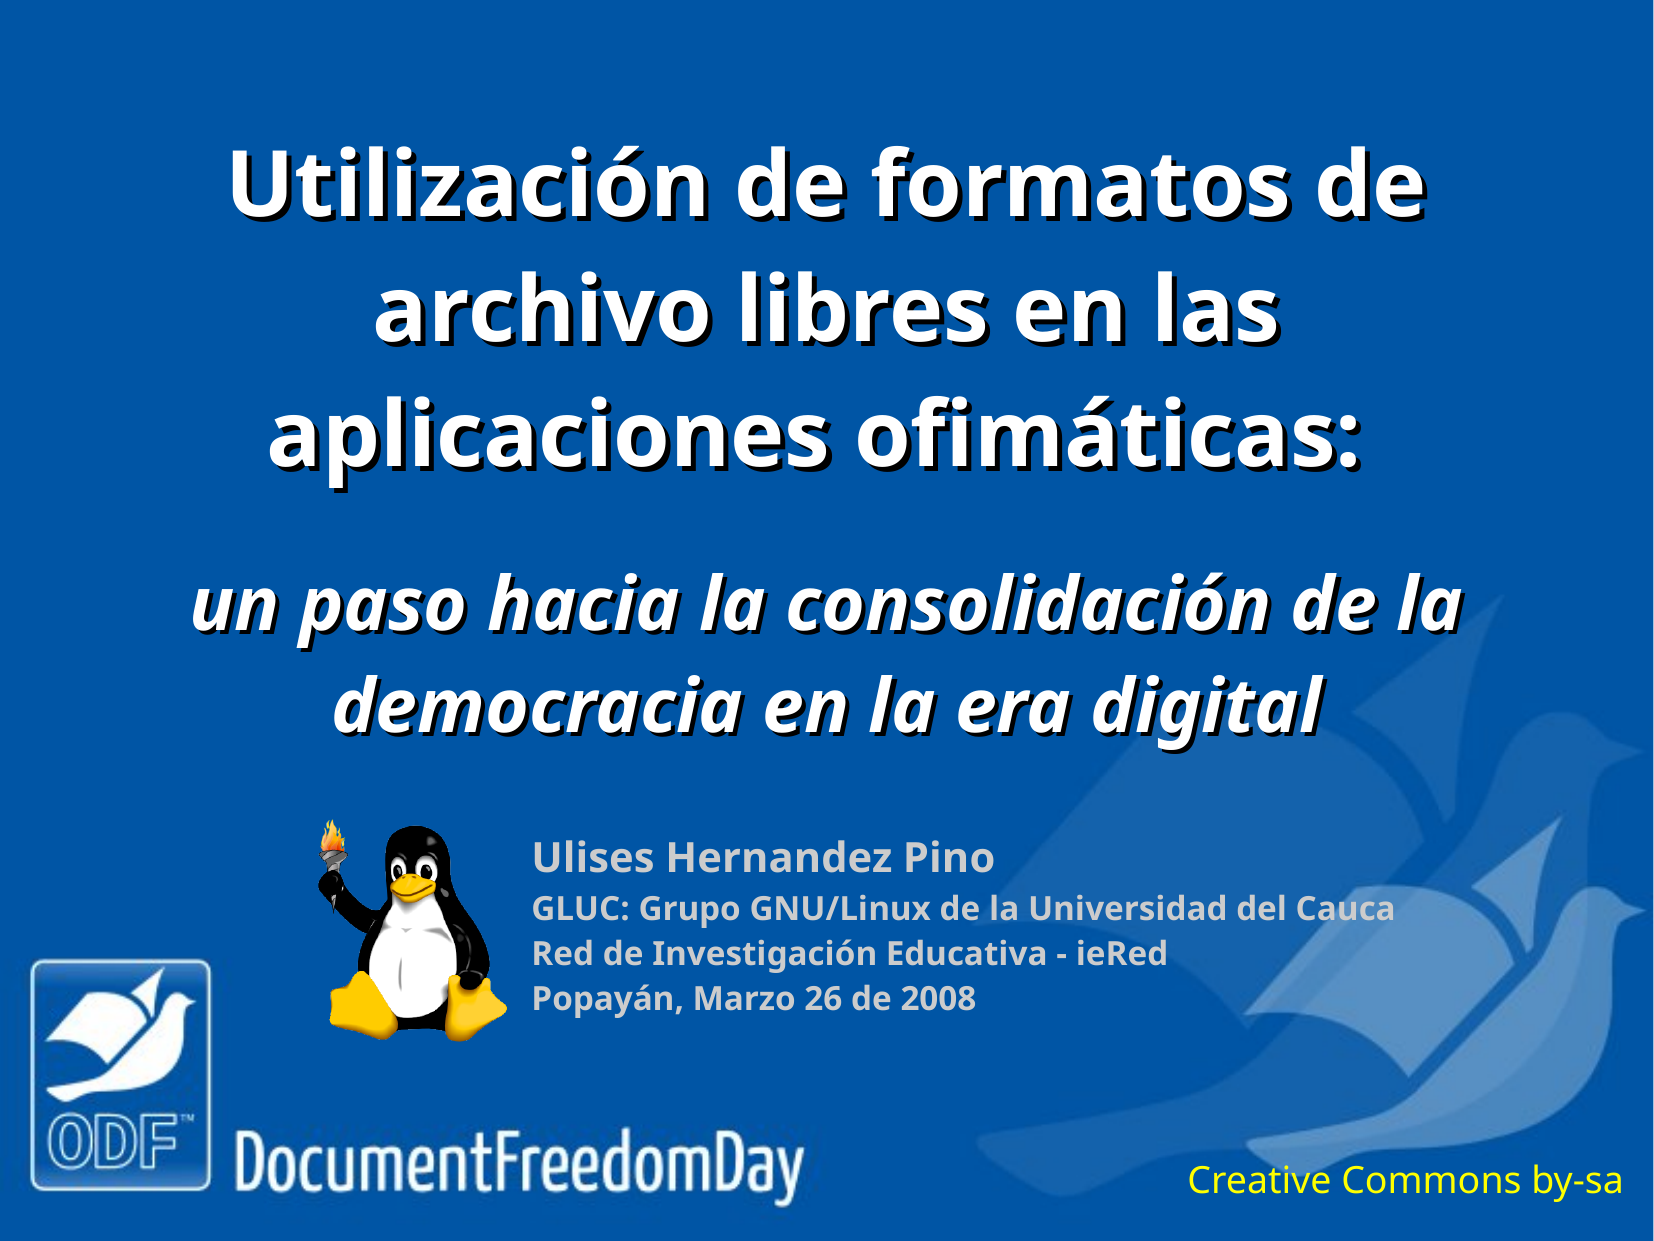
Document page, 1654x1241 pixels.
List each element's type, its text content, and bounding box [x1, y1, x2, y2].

subtitle Ulises Hernandez Pino GLUC: Grupo GNU/Linux de la Universidad del Cauca Red de Investigación Educativa - ieRed Popayán, Marzo 26 de 2008 [531, 820, 1595, 1028]
text_box Creative Commons by-sa [1172, 1145, 1605, 1206]
title Utilización de formatos de archivo libres en las aplicaciones ofimáticas: un paso hacia la consolidación de la democracia en la era digital [82, 154, 1571, 719]
picture [0, 0, 1654, 1241]
